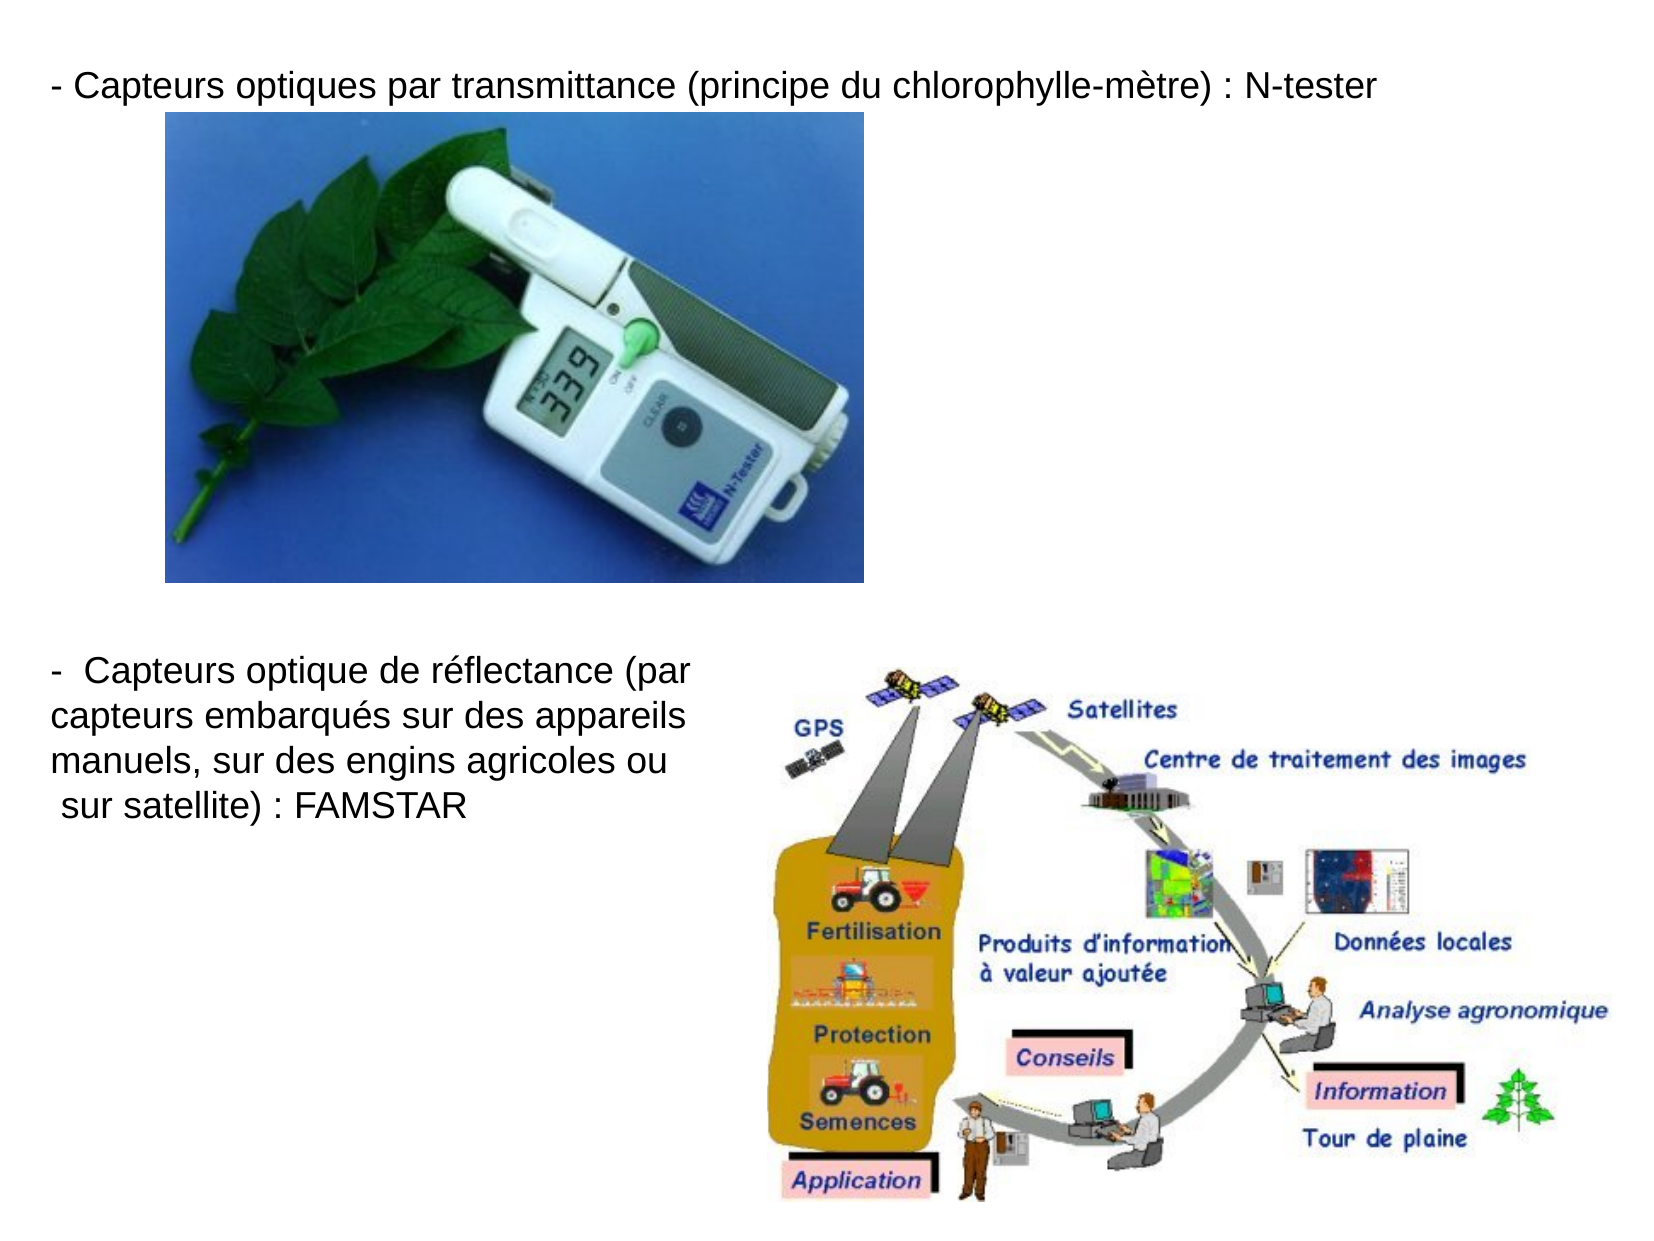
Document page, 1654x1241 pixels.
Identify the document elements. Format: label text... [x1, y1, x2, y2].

picture [767, 667, 1619, 1202]
text_box - Capteurs optiques par transmittance (principe du chlorophylle-mètre) : N-tester - Capteurs optique de réflectance (par capteurs embarqués sur des appareils manuels, sur des engins agricoles ou sur satellite) : FAMSTAR [35, 53, 1560, 1194]
